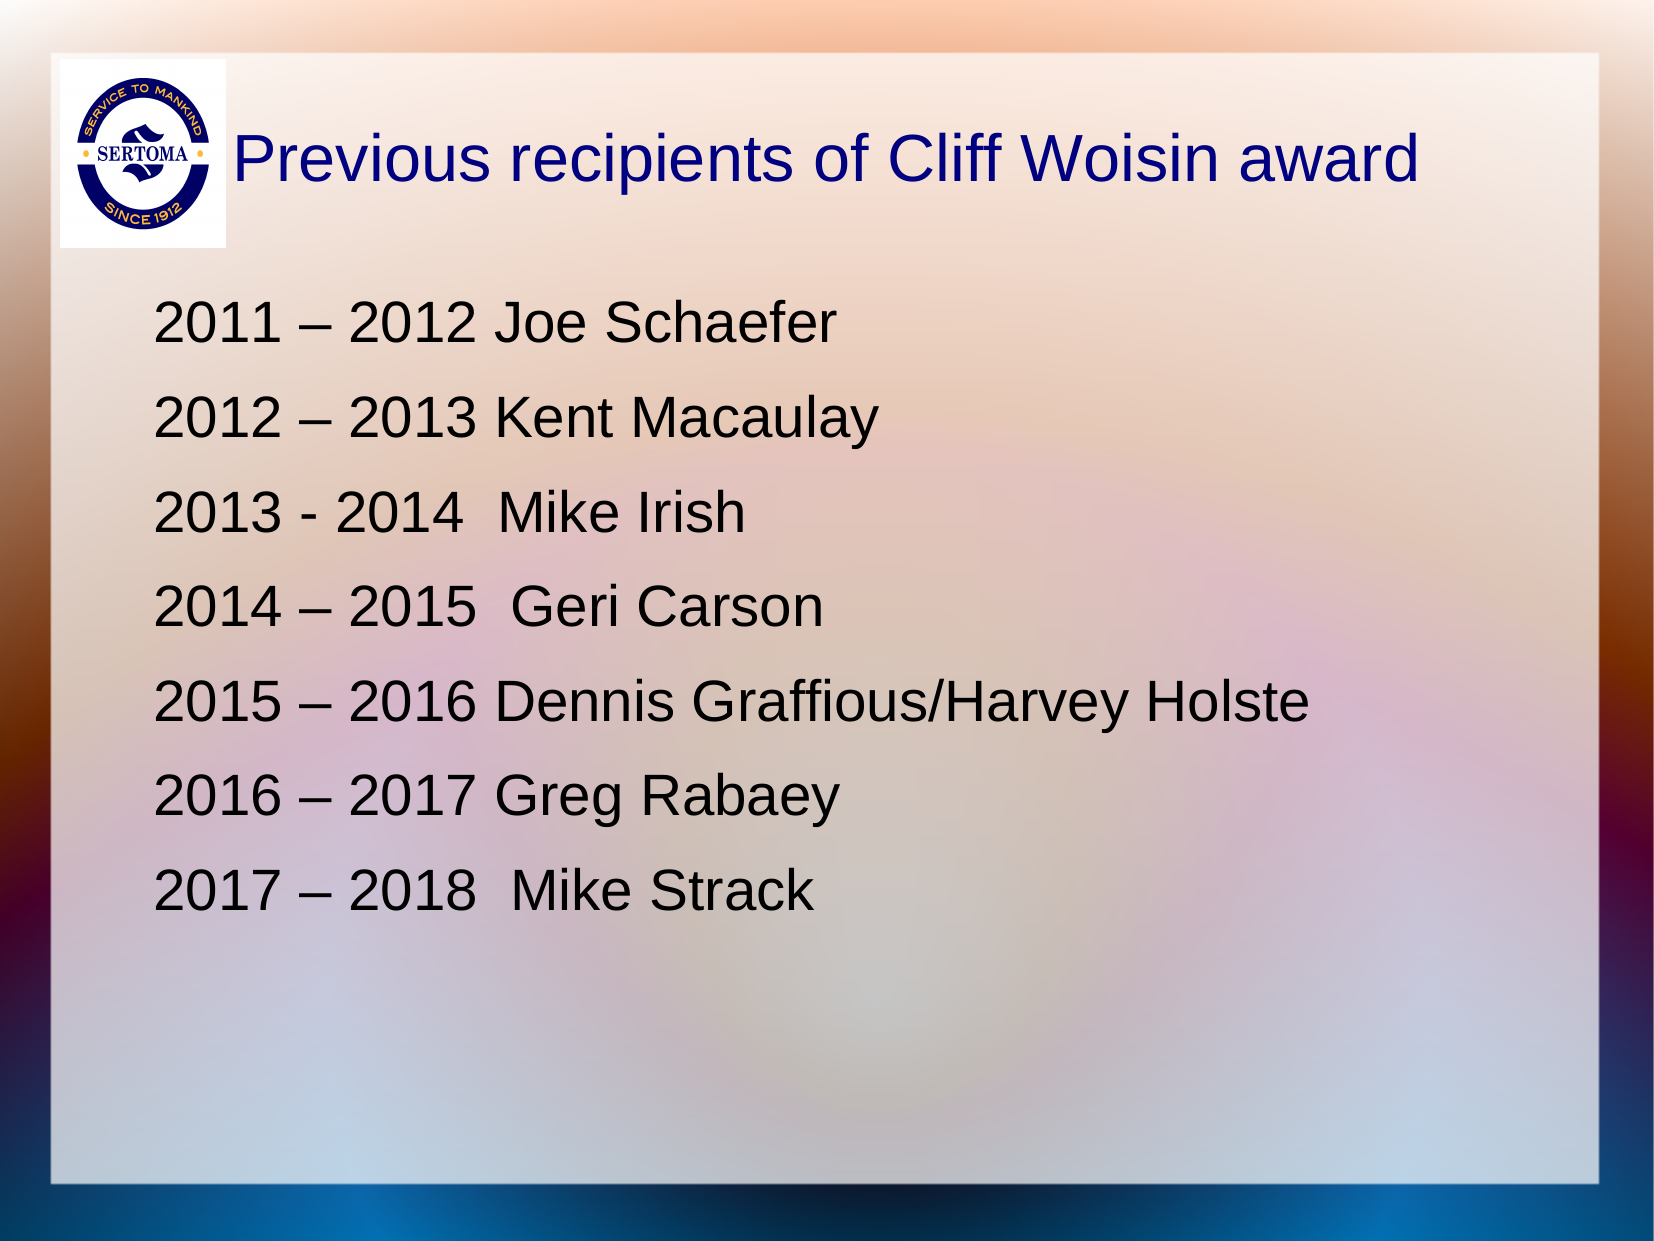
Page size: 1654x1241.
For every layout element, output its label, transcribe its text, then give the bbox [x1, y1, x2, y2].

picture [0, 0, 1654, 1241]
title Previous recipients of Cliff Woisin award [82, 55, 1571, 263]
list 2011 – 2012 Joe Schaefer 2012 – 2013 Kent Macaulay 2013 - 2014 Mike Irish 2014 – 2015 Geri Carson 2015 – 2016 Dennis Graffious/Harvey Holste 2016 – 2017 Greg Rabaey 2017 – 2018 Mike Strack [82, 290, 1571, 1034]
